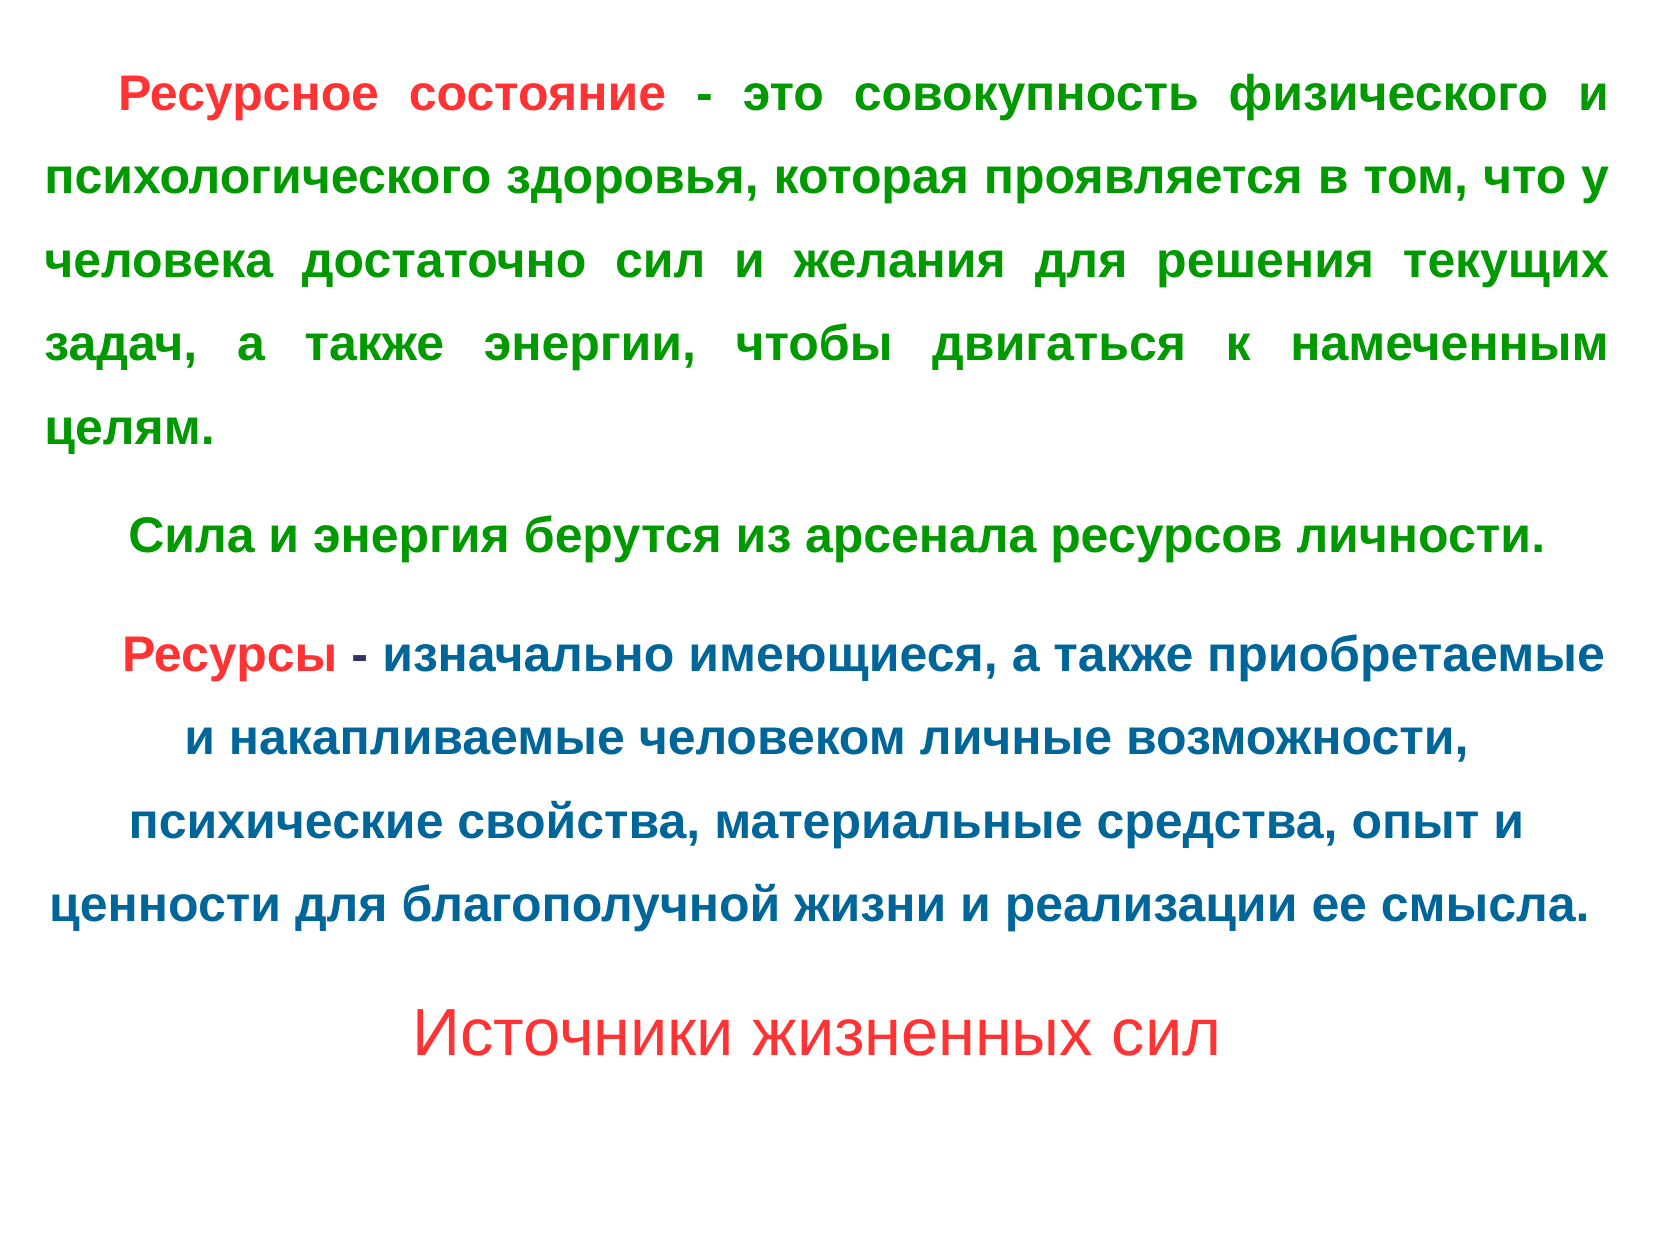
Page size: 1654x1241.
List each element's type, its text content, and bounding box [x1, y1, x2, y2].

text_box Ресурсное состояние - это совокупность физического и психологического здоровья, которая проявляется в том, что у человека достаточно сил и желания для решения текущих задач, а также энергии, чтобы двигаться к намеченным целям. Сила и энергия берутся из арсенала ресурсов личности. [29, 29, 1625, 590]
text_box Ресурсы - изначально имеющиеся, а также приобретаемые и накапливаемые человеком личные возможности, психические свойства, материальные средства, опыт и ценности для благополучной жизни и реализации ее смысла. Источники жизненных сил [29, 590, 1625, 1241]
